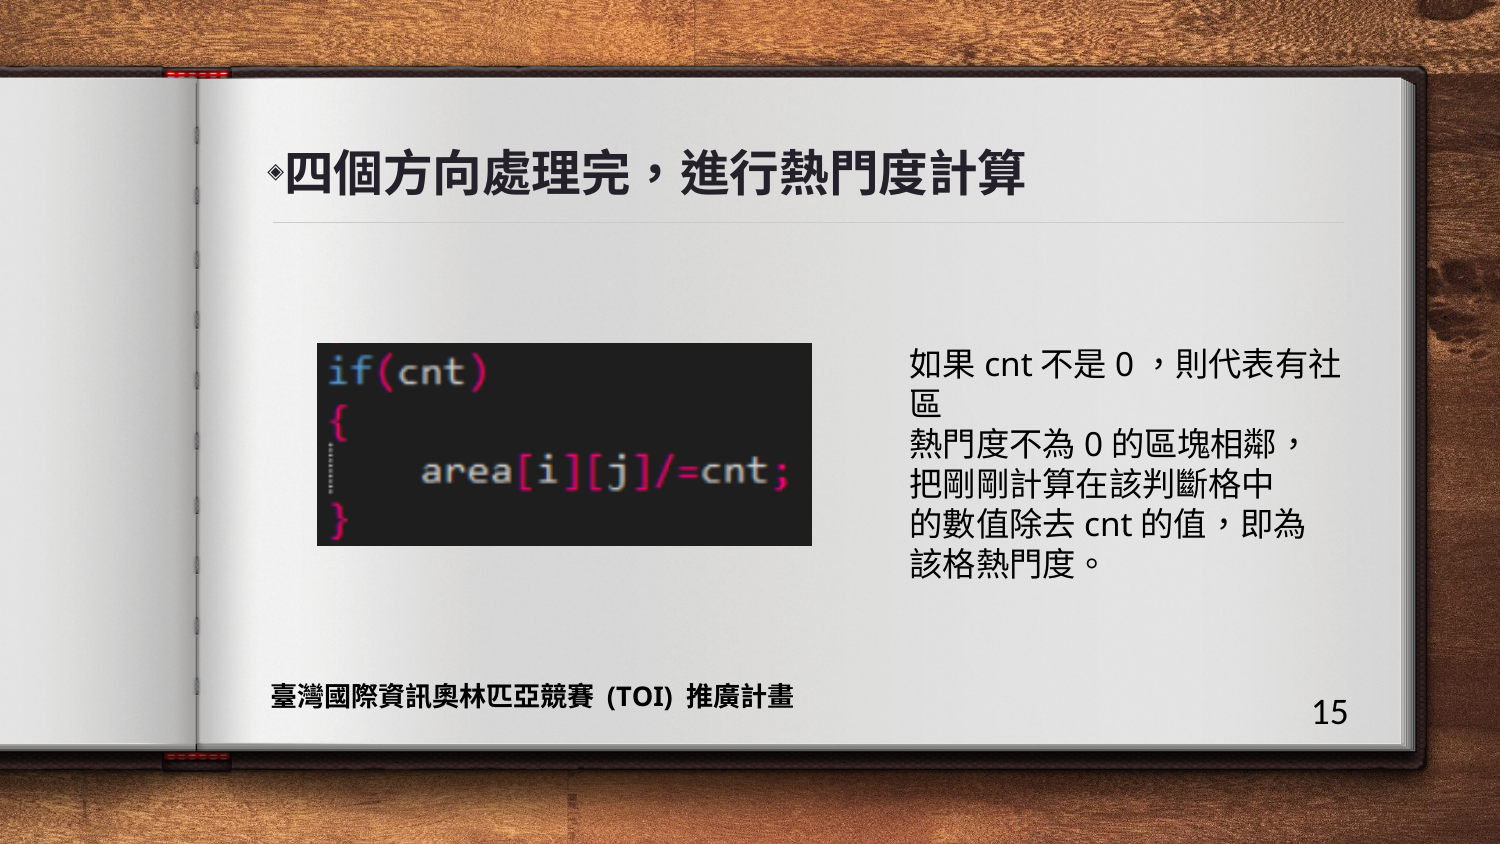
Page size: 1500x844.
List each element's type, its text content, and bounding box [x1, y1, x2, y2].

text_box [1295, 672, 1386, 737]
list 四個方向處理完，進行熱門度計算 [252, 126, 1194, 216]
picture [317, 343, 812, 546]
text_box 如果cnt不是0，則代表有社區 熱門度不為0的區塊相鄰， 把剛剛計算在該判斷格中 的數值除去cnt的值，即為 該格熱門度。 [894, 336, 1386, 554]
